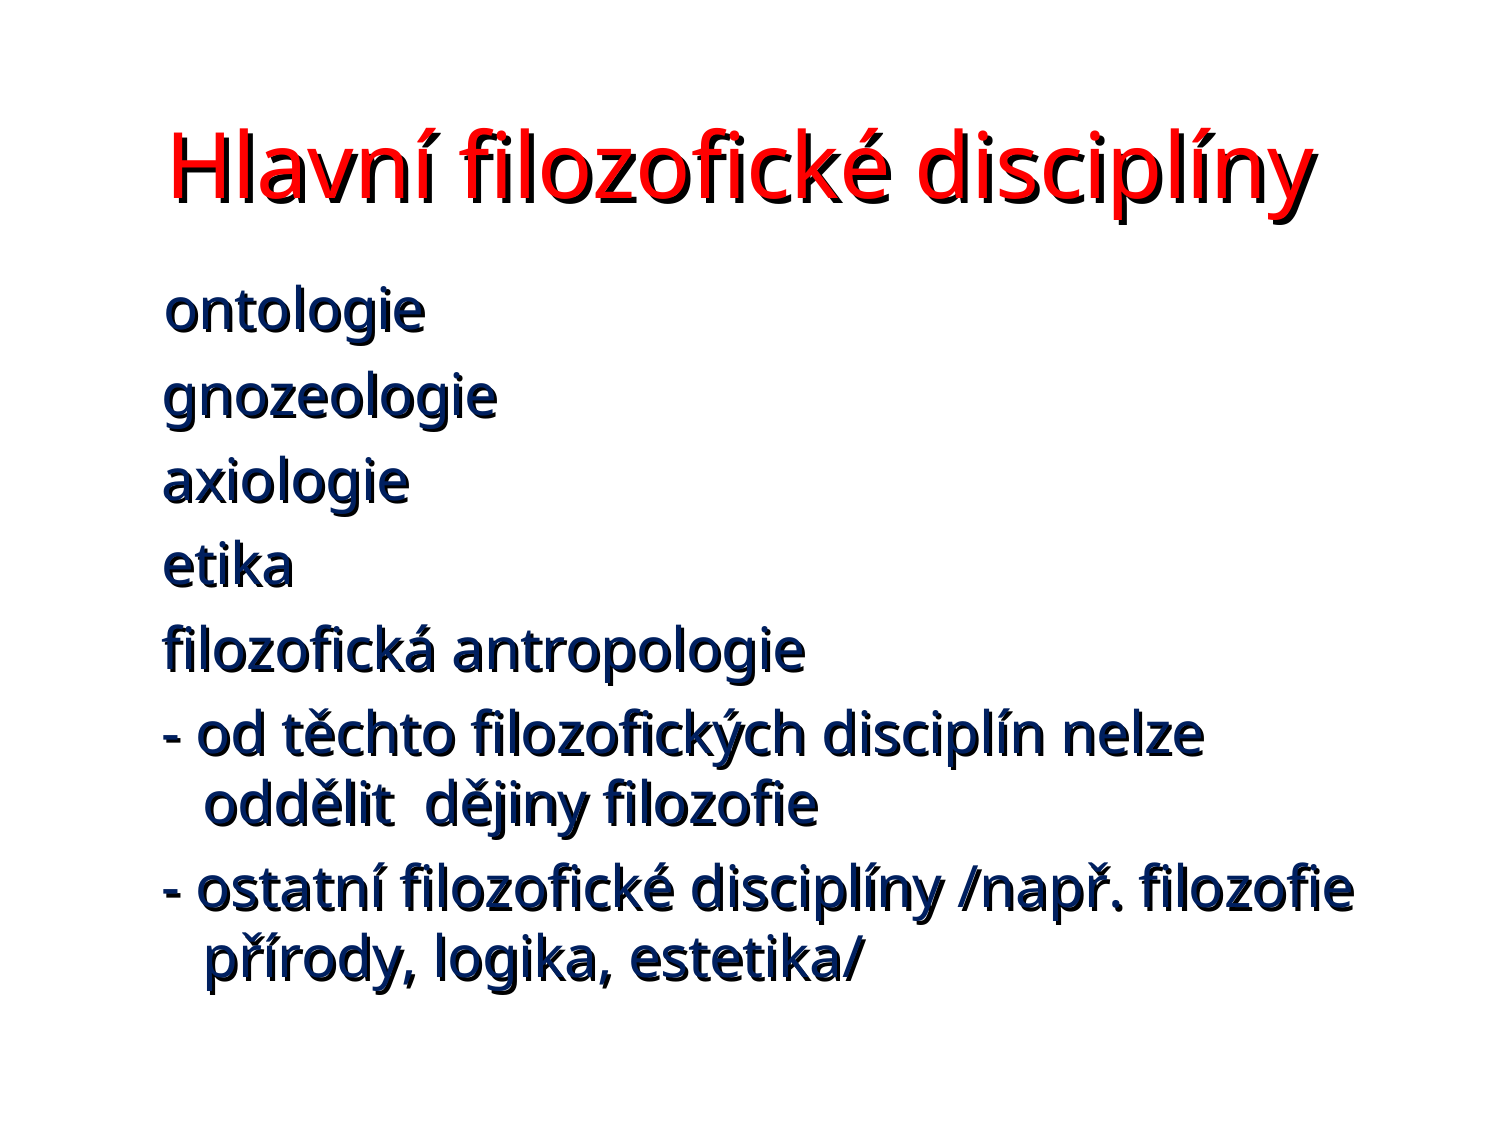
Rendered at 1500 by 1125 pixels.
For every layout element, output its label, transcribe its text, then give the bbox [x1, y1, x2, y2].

title Hlavní filozofické disciplíny [75, 47, 1426, 255]
list ontologie gnozeologie axiologie etika filozofická antropologie - od těchto filozofických disciplín nelze oddělit dějiny filozofie - ostatní filozofické disciplíny /např. filozofie přírody, logika, estetika/ [75, 255, 1426, 1071]
